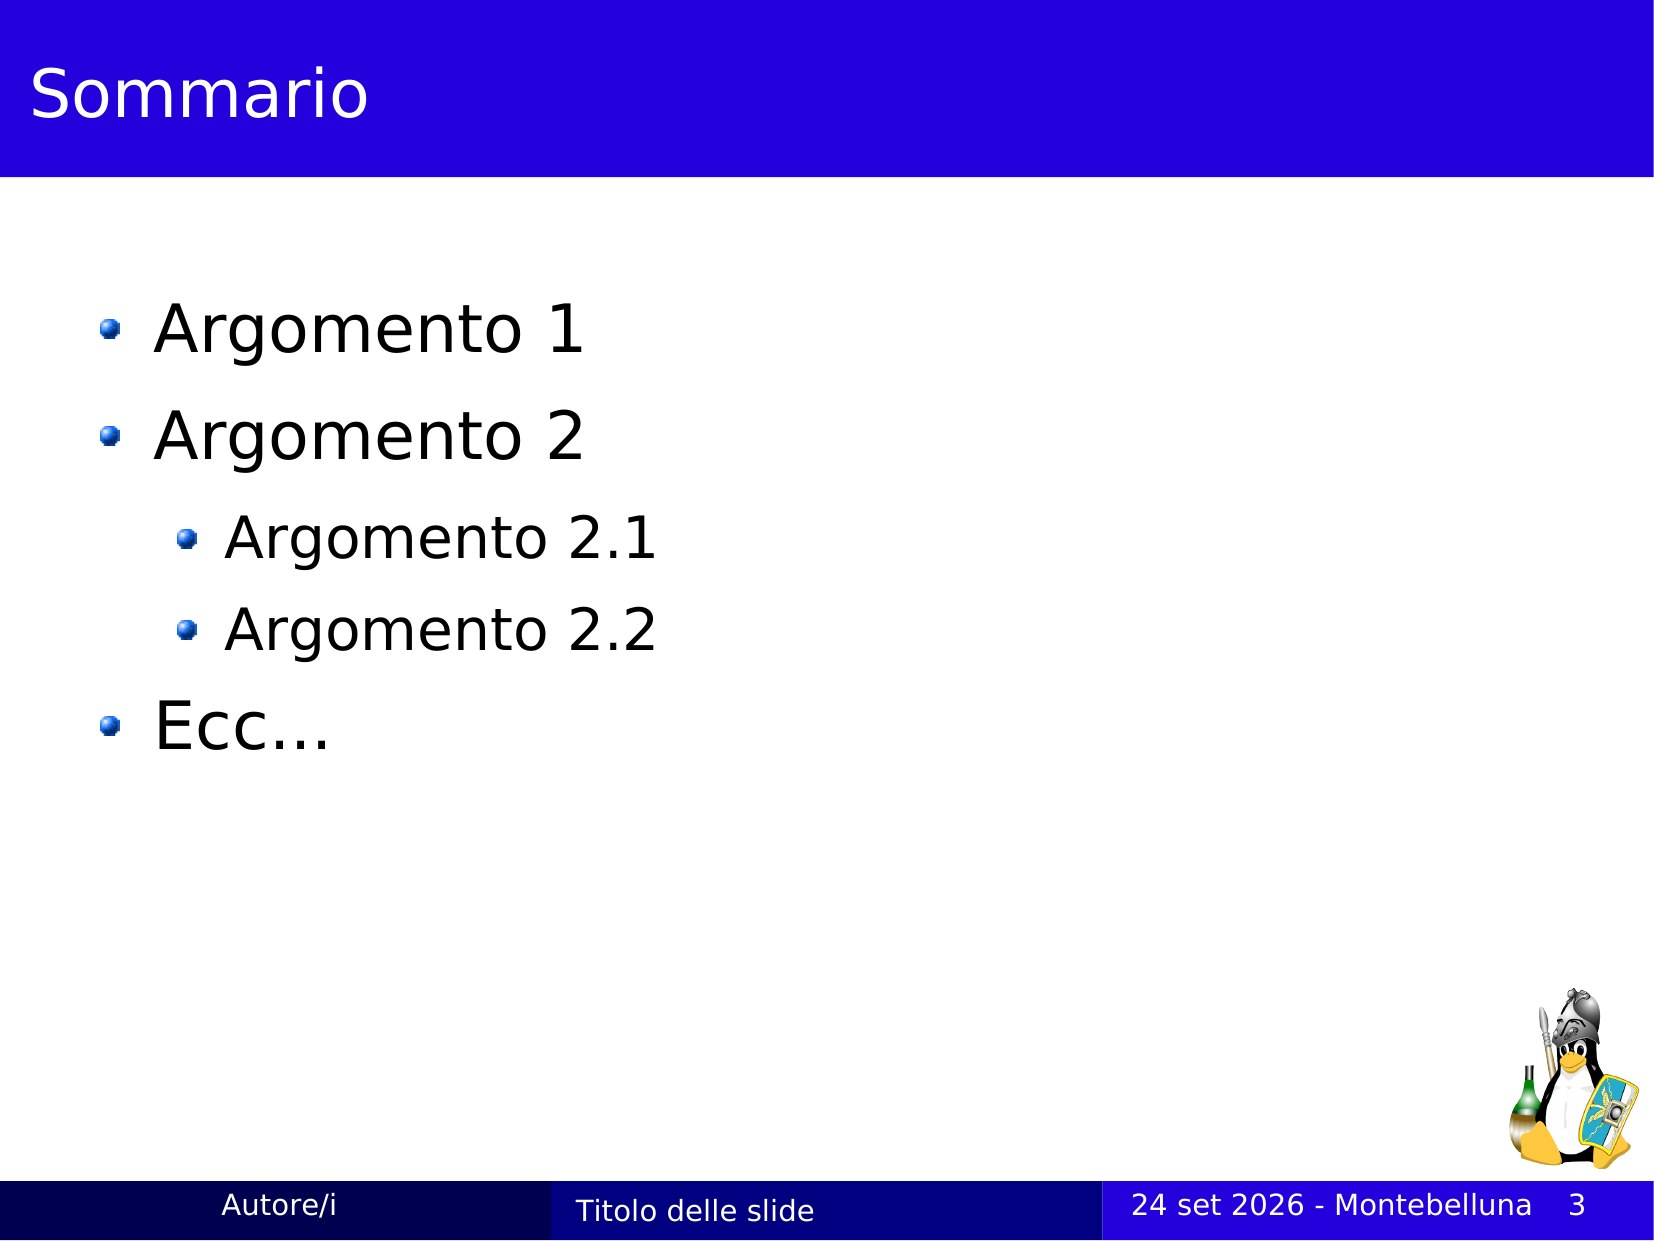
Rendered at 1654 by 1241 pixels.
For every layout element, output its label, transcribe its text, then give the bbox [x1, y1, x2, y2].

picture [1509, 988, 1639, 1169]
list Argomento 1 Argomento 2 Argomento 2.1 Argomento 2.2 Ecc... [82, 290, 1571, 1109]
title Sommario [29, 0, 1518, 198]
